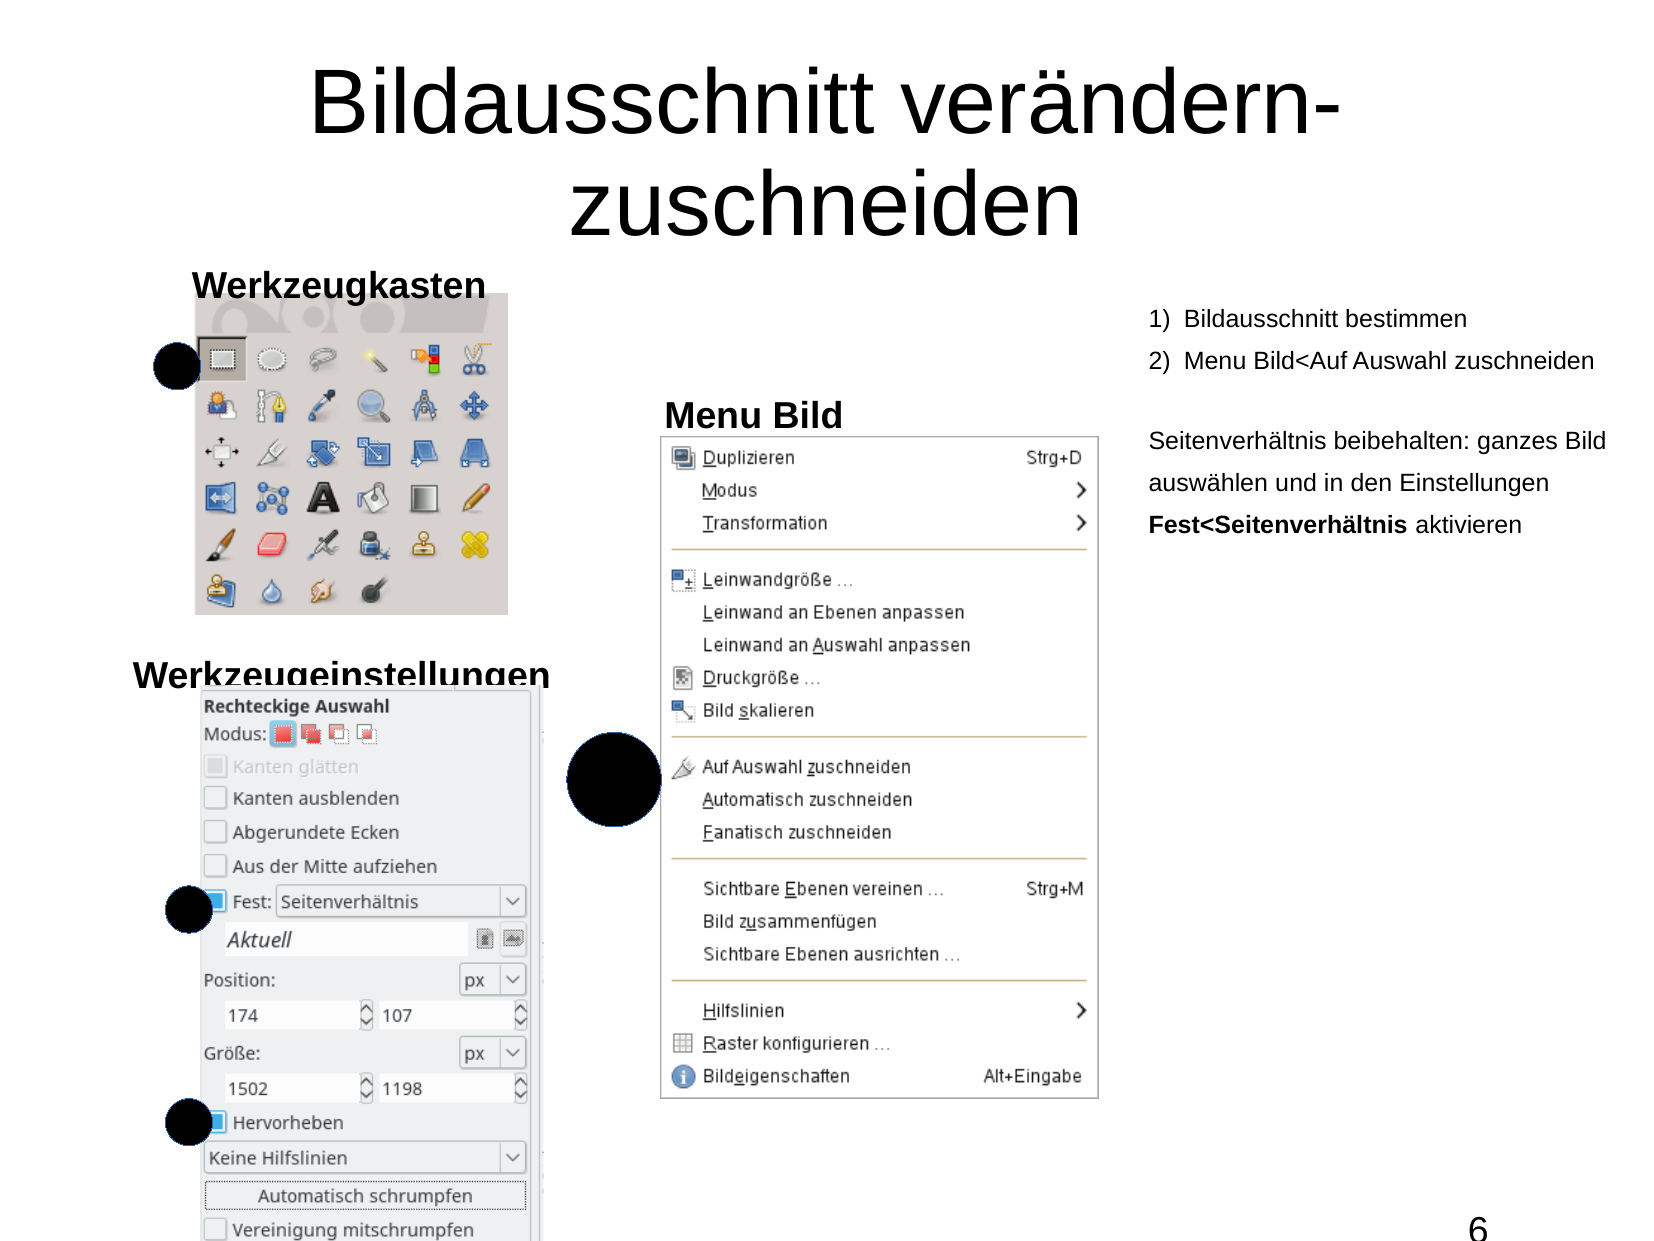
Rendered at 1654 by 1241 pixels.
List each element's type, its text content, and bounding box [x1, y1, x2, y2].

text_box [153, 342, 201, 390]
picture [660, 436, 1099, 1099]
text_box Werkzeugkasten [177, 236, 508, 294]
title Bildausschnitt verändern- zuschneiden [82, 49, 1571, 257]
text_box [566, 732, 662, 827]
text_box Menu Bild [649, 366, 981, 764]
text_box Werkzeugeinstellungen [118, 625, 579, 725]
text_box Menu Bild [649, 795, 660, 1004]
picture [200, 685, 544, 1241]
picture [194, 294, 508, 615]
text_box [165, 885, 213, 934]
text_box Bildausschnitt bestimmen Menu Bild<Auf Auswahl zuschneiden Seitenverhältnis beibehalten: ganzes Bild auswählen und in den Einstellungen Fest<Seitenverhältnis aktivieren [1133, 283, 1654, 656]
text_box [165, 1098, 213, 1146]
